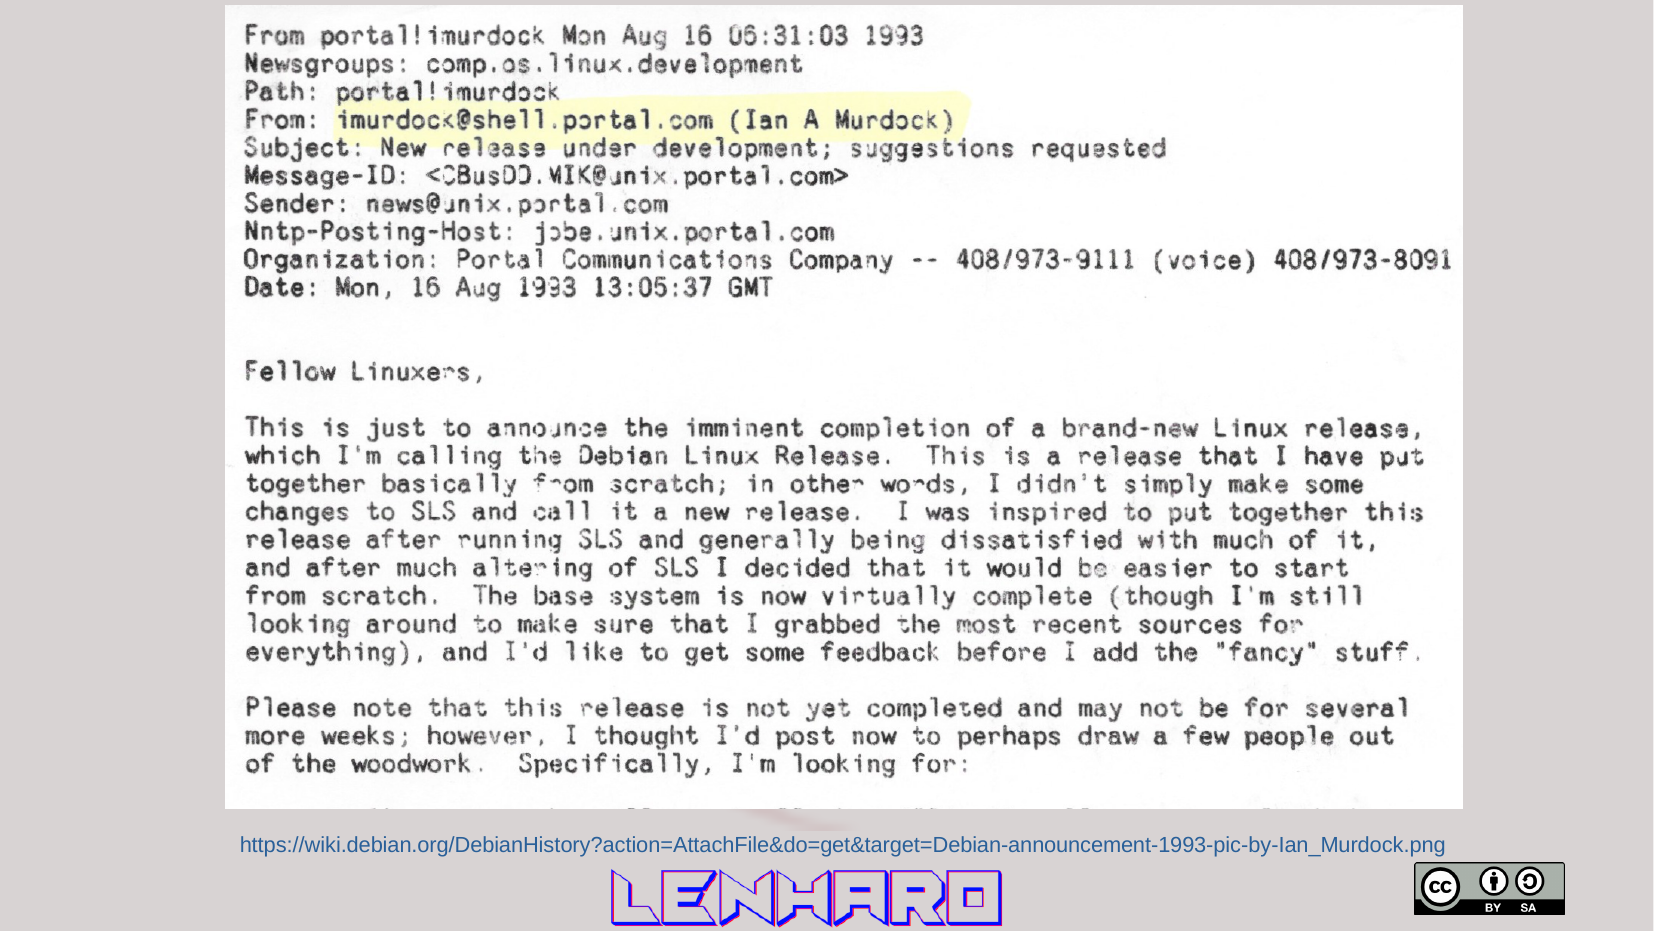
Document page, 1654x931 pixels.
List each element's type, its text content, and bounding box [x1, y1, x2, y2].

text_box https://wiki.debian.org/DebianHistory?action=AttachFile&do=get&target=Debian-announcement-1993-pic-by-Ian_Murdock.png [225, 825, 1463, 865]
picture [0, 0, 1654, 931]
